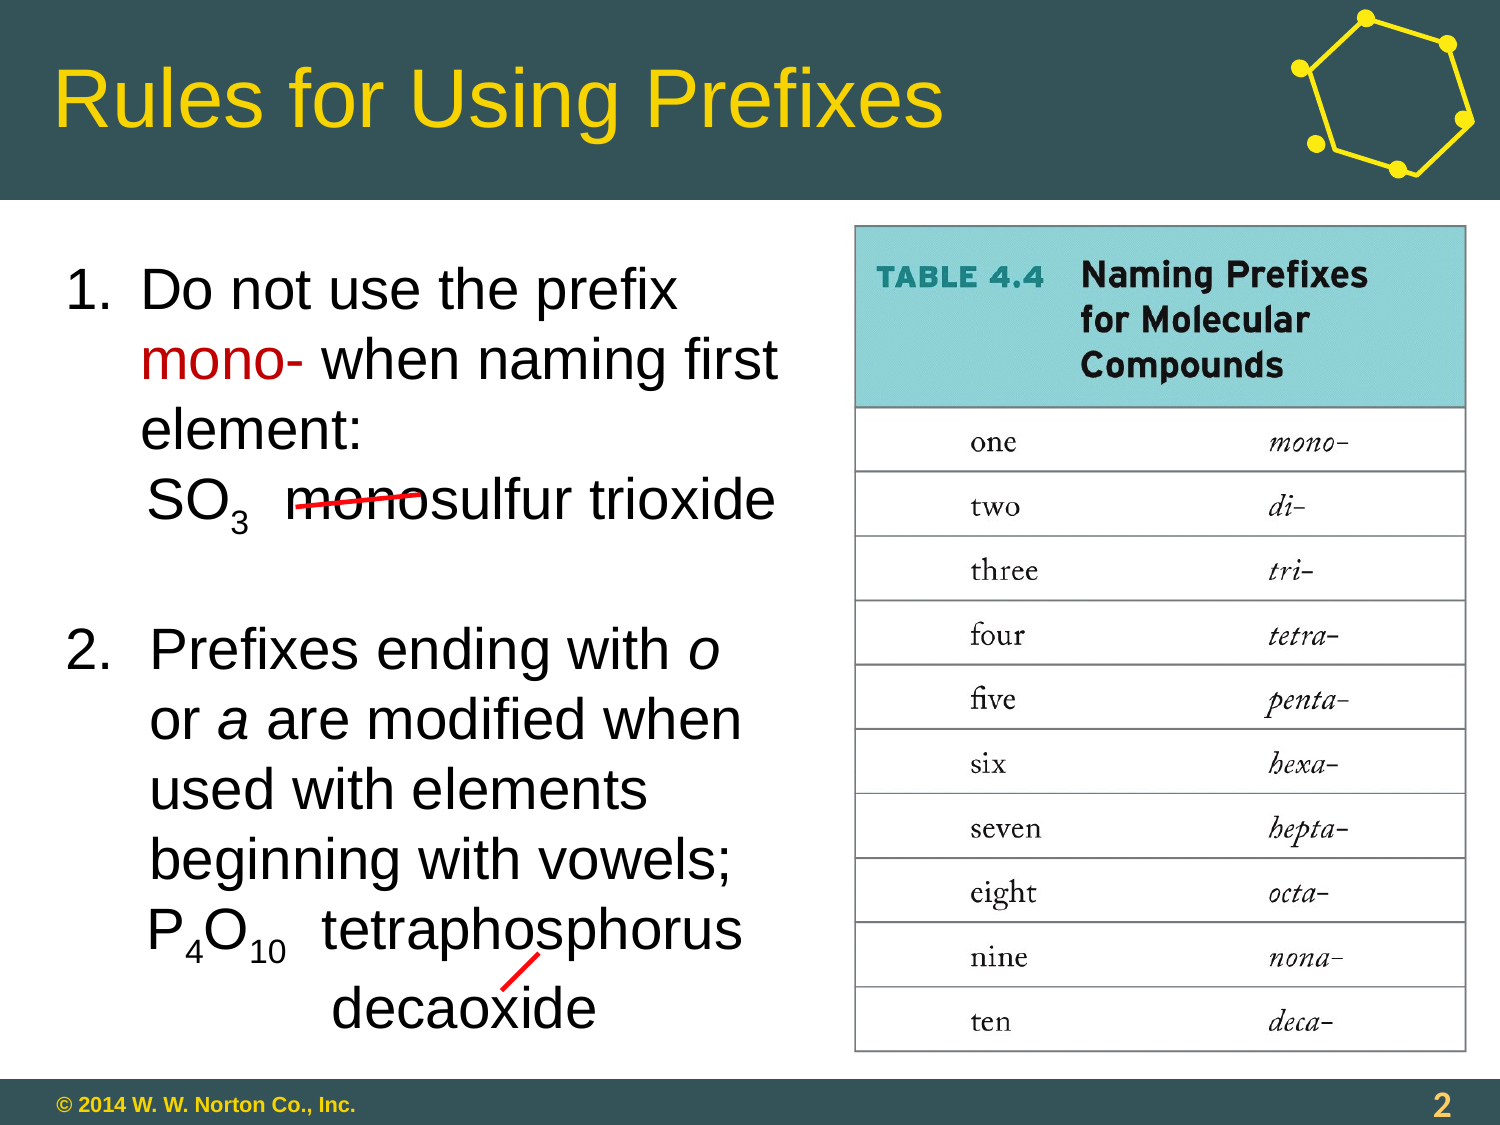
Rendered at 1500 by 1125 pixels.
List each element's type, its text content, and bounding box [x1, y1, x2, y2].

title Rules for Using Prefixes [37, 6, 1125, 182]
slide_number <number> [1417, 1076, 1468, 1125]
picture [844, 217, 1475, 1063]
text_box Do not use the prefix mono- when naming first element: SO3 monosulfur trioxide Prefixes ending with o or a are modified when used with elements beginning with vowels; P4O10 tetraphosphorus decaoxide [50, 244, 784, 1048]
